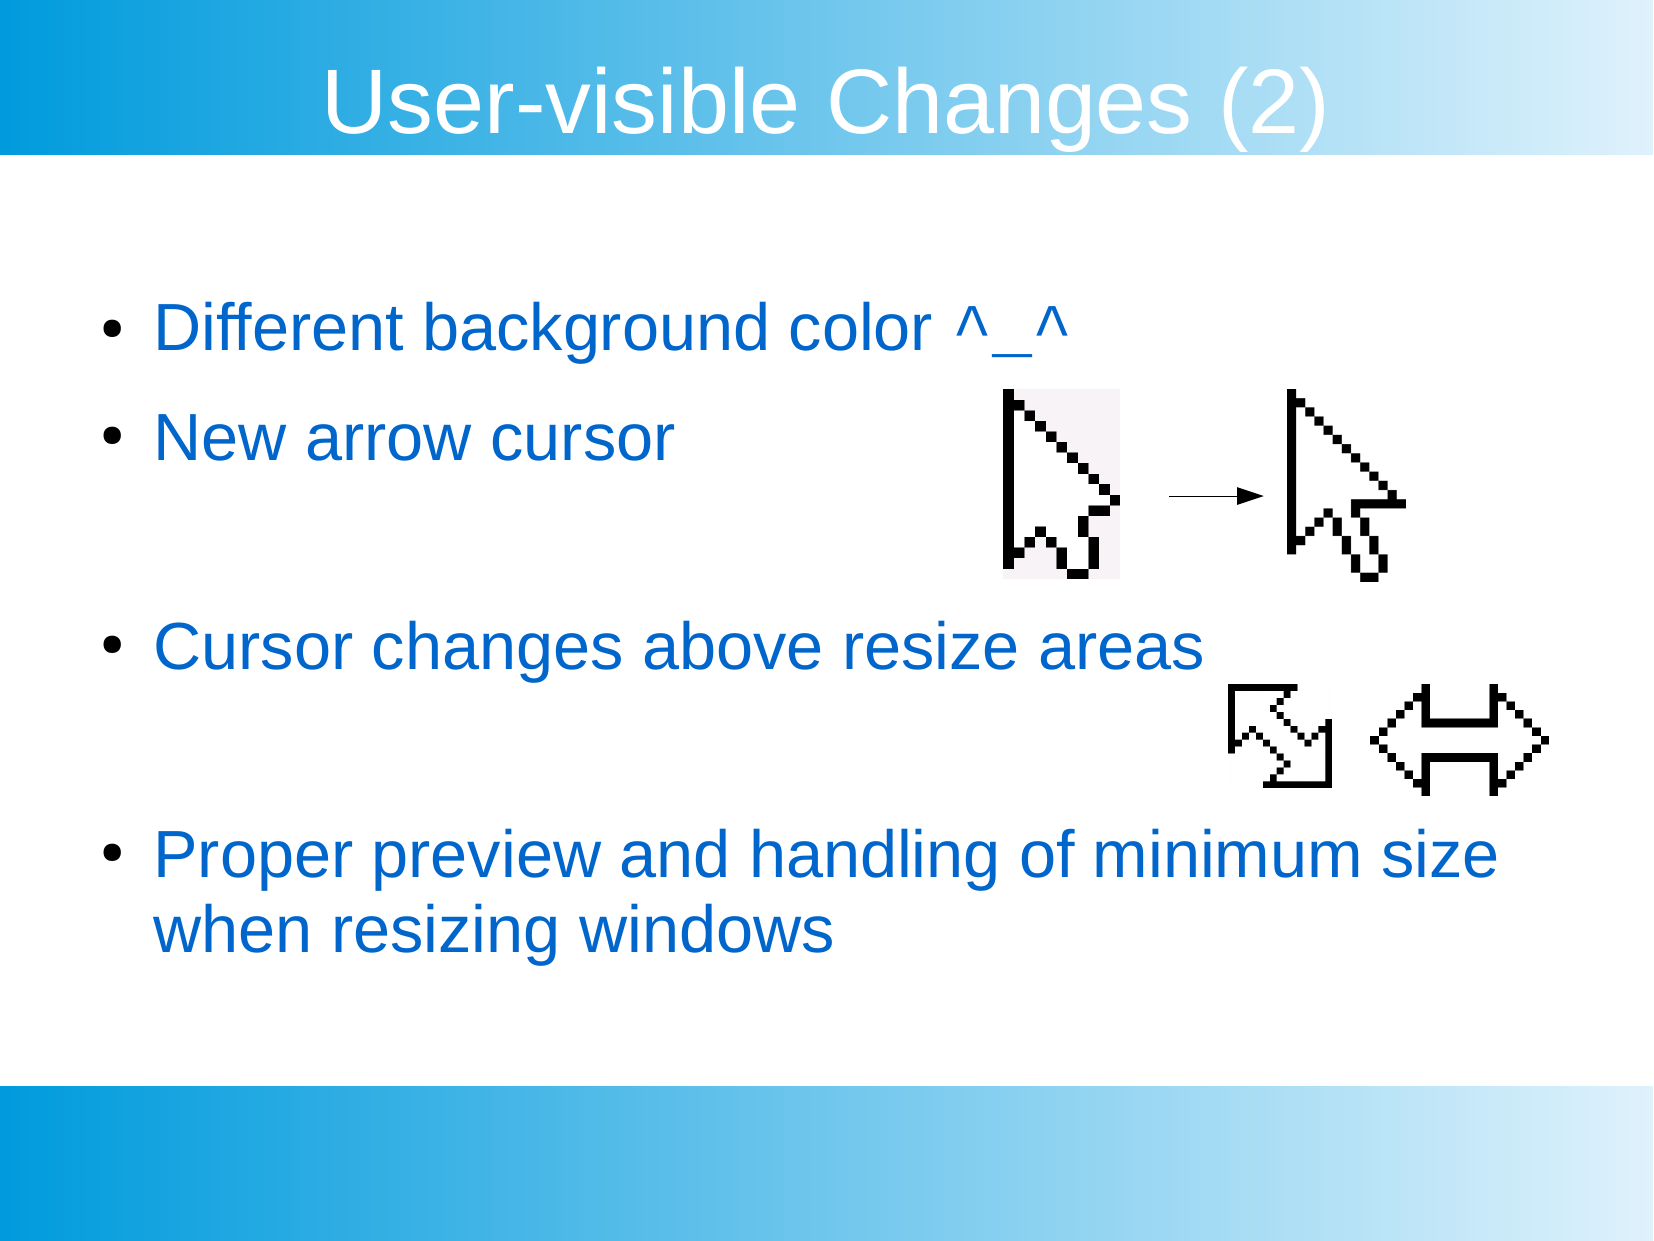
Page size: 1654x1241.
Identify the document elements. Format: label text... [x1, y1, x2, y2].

picture [1287, 389, 1406, 582]
title User-visible Changes (2) [82, 49, 1571, 155]
picture [1370, 684, 1549, 796]
picture [1228, 684, 1332, 788]
picture [1003, 389, 1120, 579]
list Different background color ^_^ New arrow cursor Cursor changes above resize areas Proper preview and handling of minimum size when resizing windows [82, 290, 1571, 1010]
